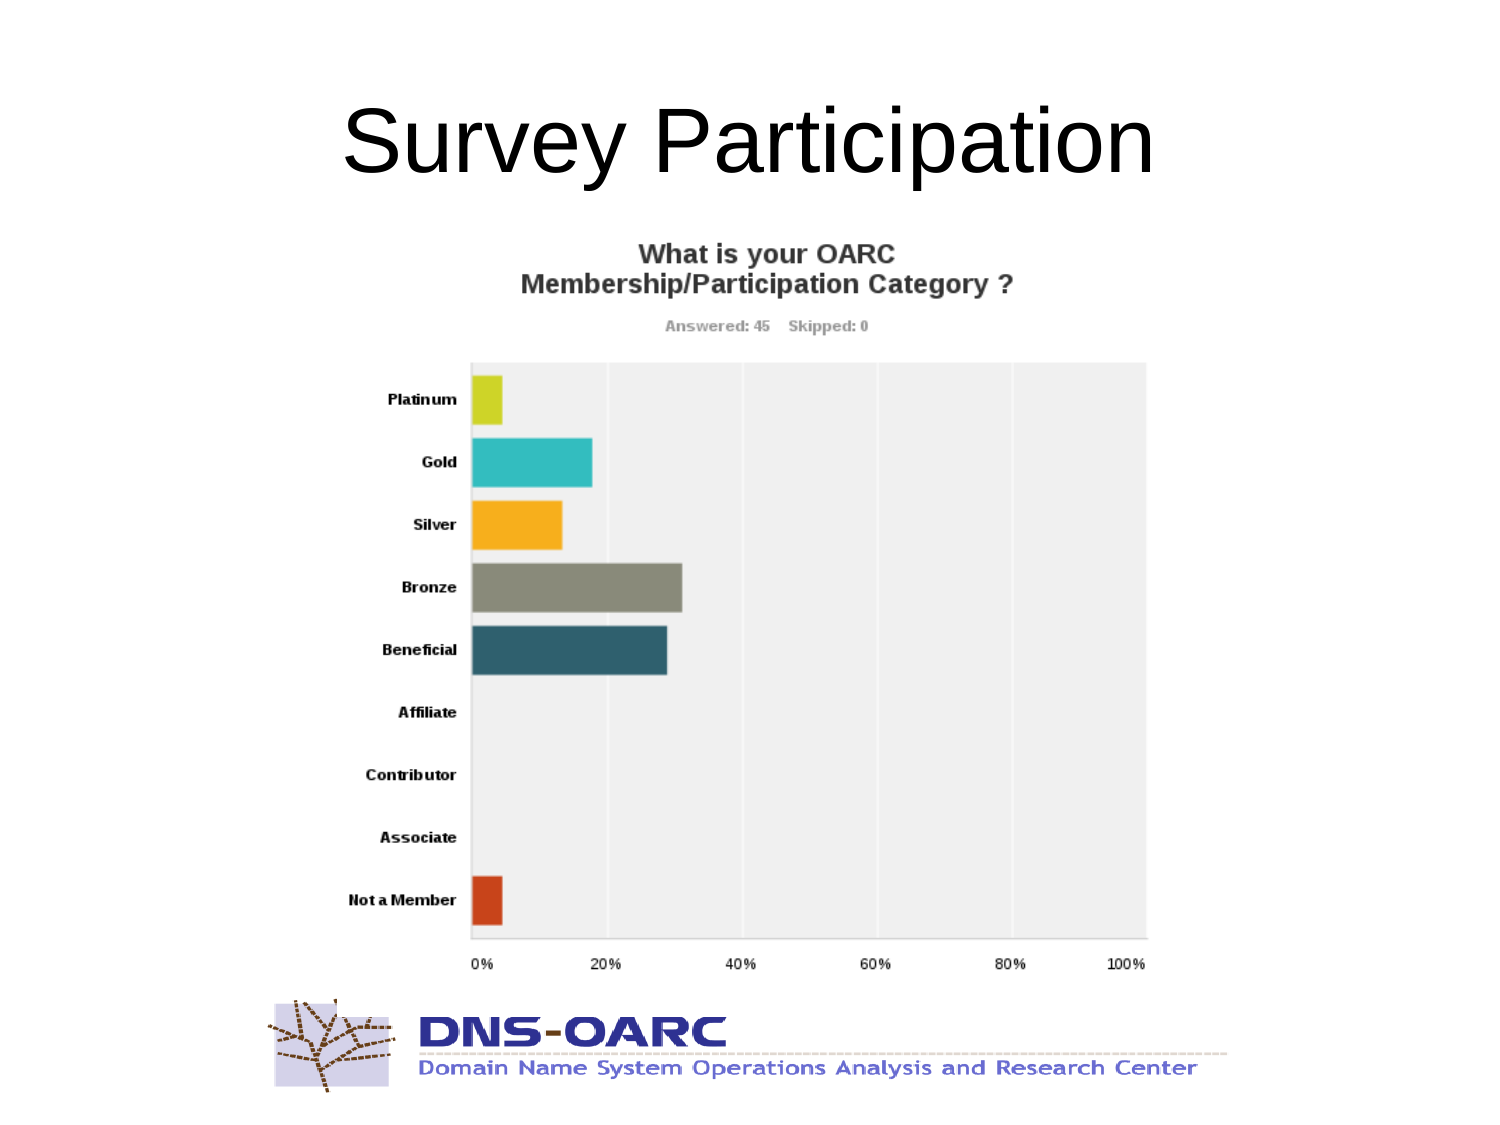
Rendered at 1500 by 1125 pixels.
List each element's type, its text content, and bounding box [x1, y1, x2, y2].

title Survey Participation [75, 44, 1426, 233]
picture [214, 224, 1259, 1099]
